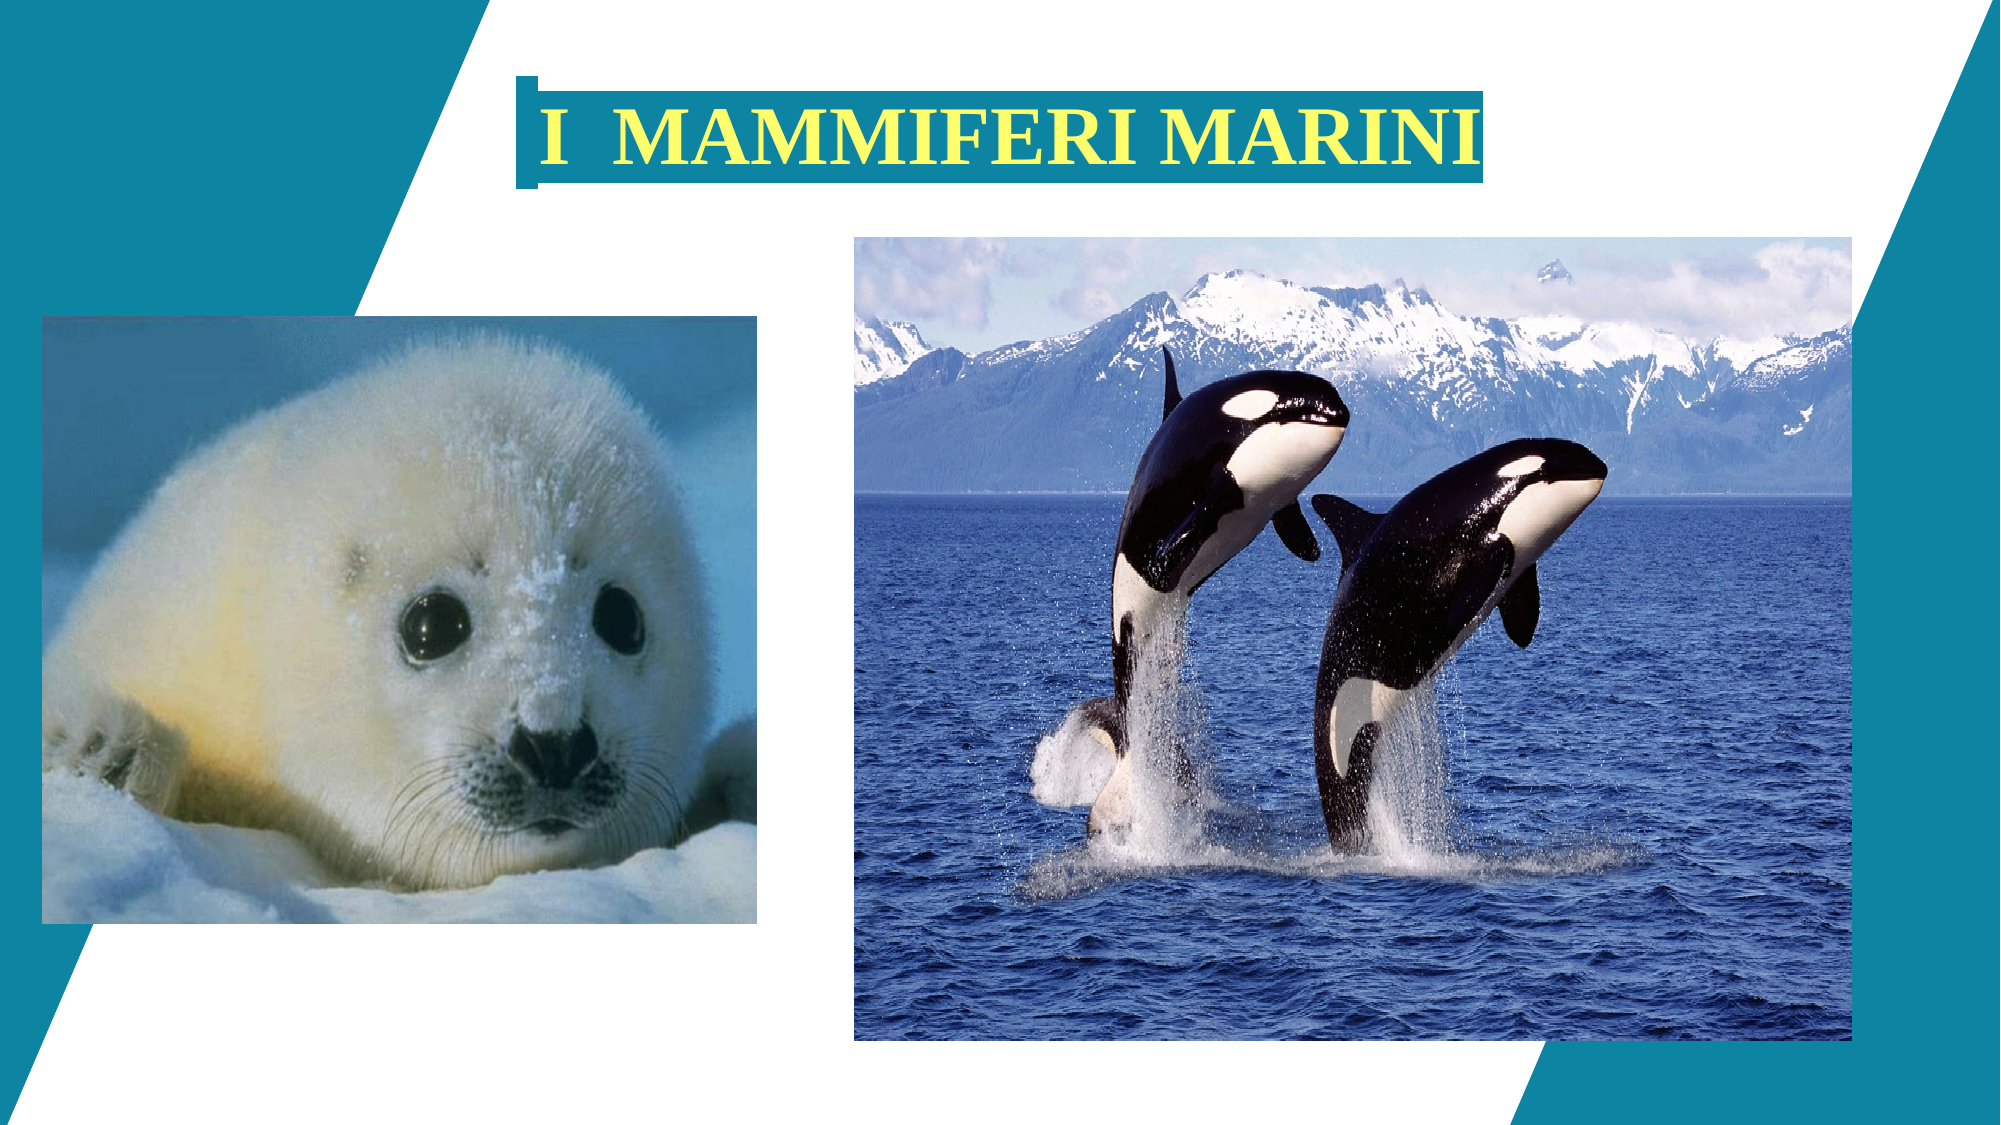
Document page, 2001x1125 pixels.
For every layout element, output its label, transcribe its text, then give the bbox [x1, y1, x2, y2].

picture [854, 237, 1852, 1041]
picture [42, 316, 757, 924]
title I MAMMIFERI MARINI [99, 42, 1900, 220]
